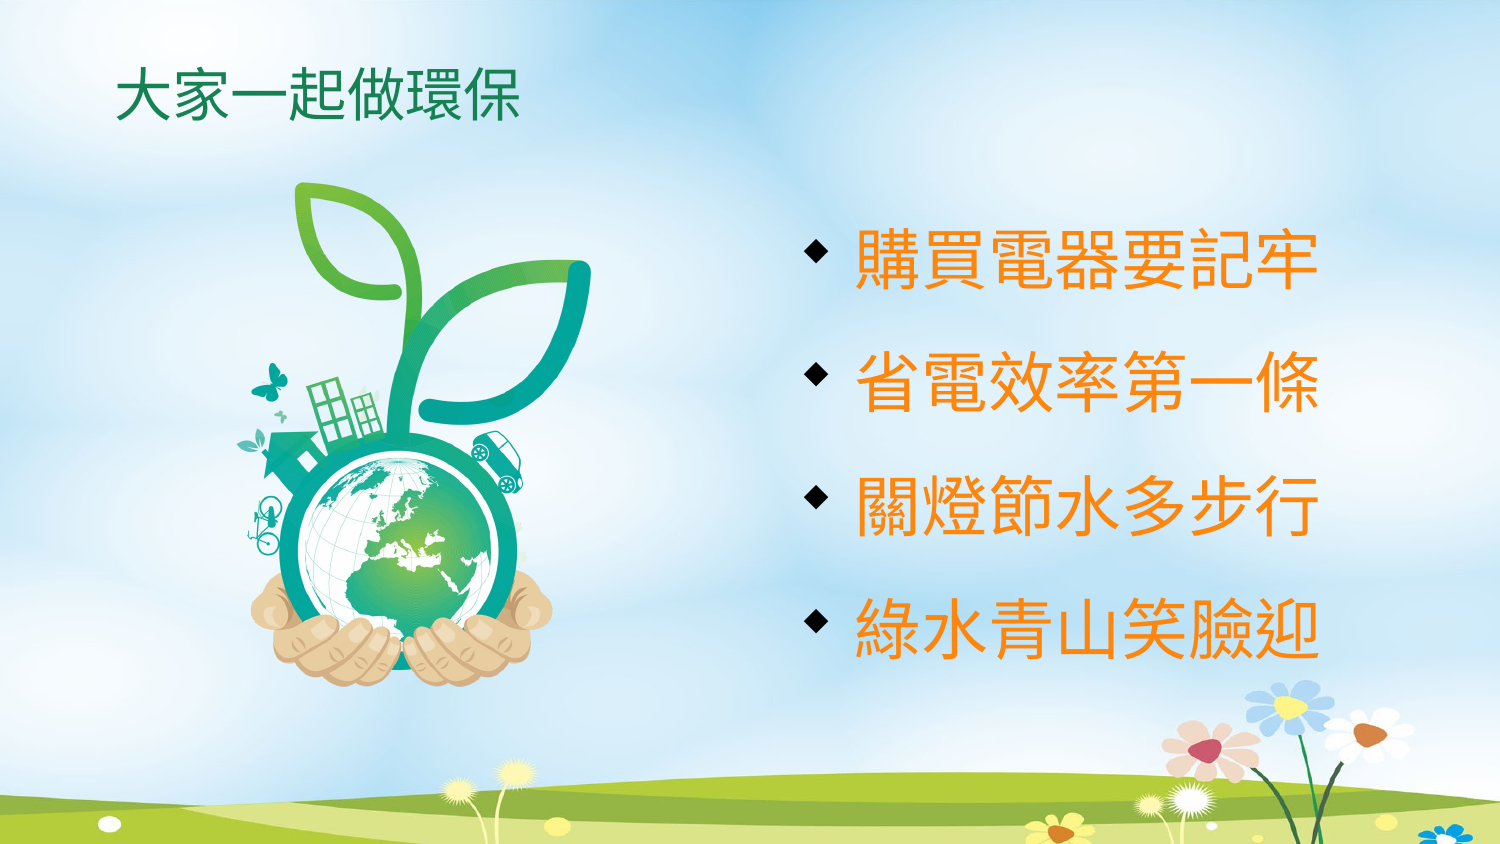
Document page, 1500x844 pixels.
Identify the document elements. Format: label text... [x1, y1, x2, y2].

picture [0, 0, 1500, 844]
title 大家一起做環保 [75, 33, 562, 148]
list 購買電器要記牢 省電效率第一條 關燈節水多步行 綠水青山笑臉迎 [783, 206, 1388, 697]
